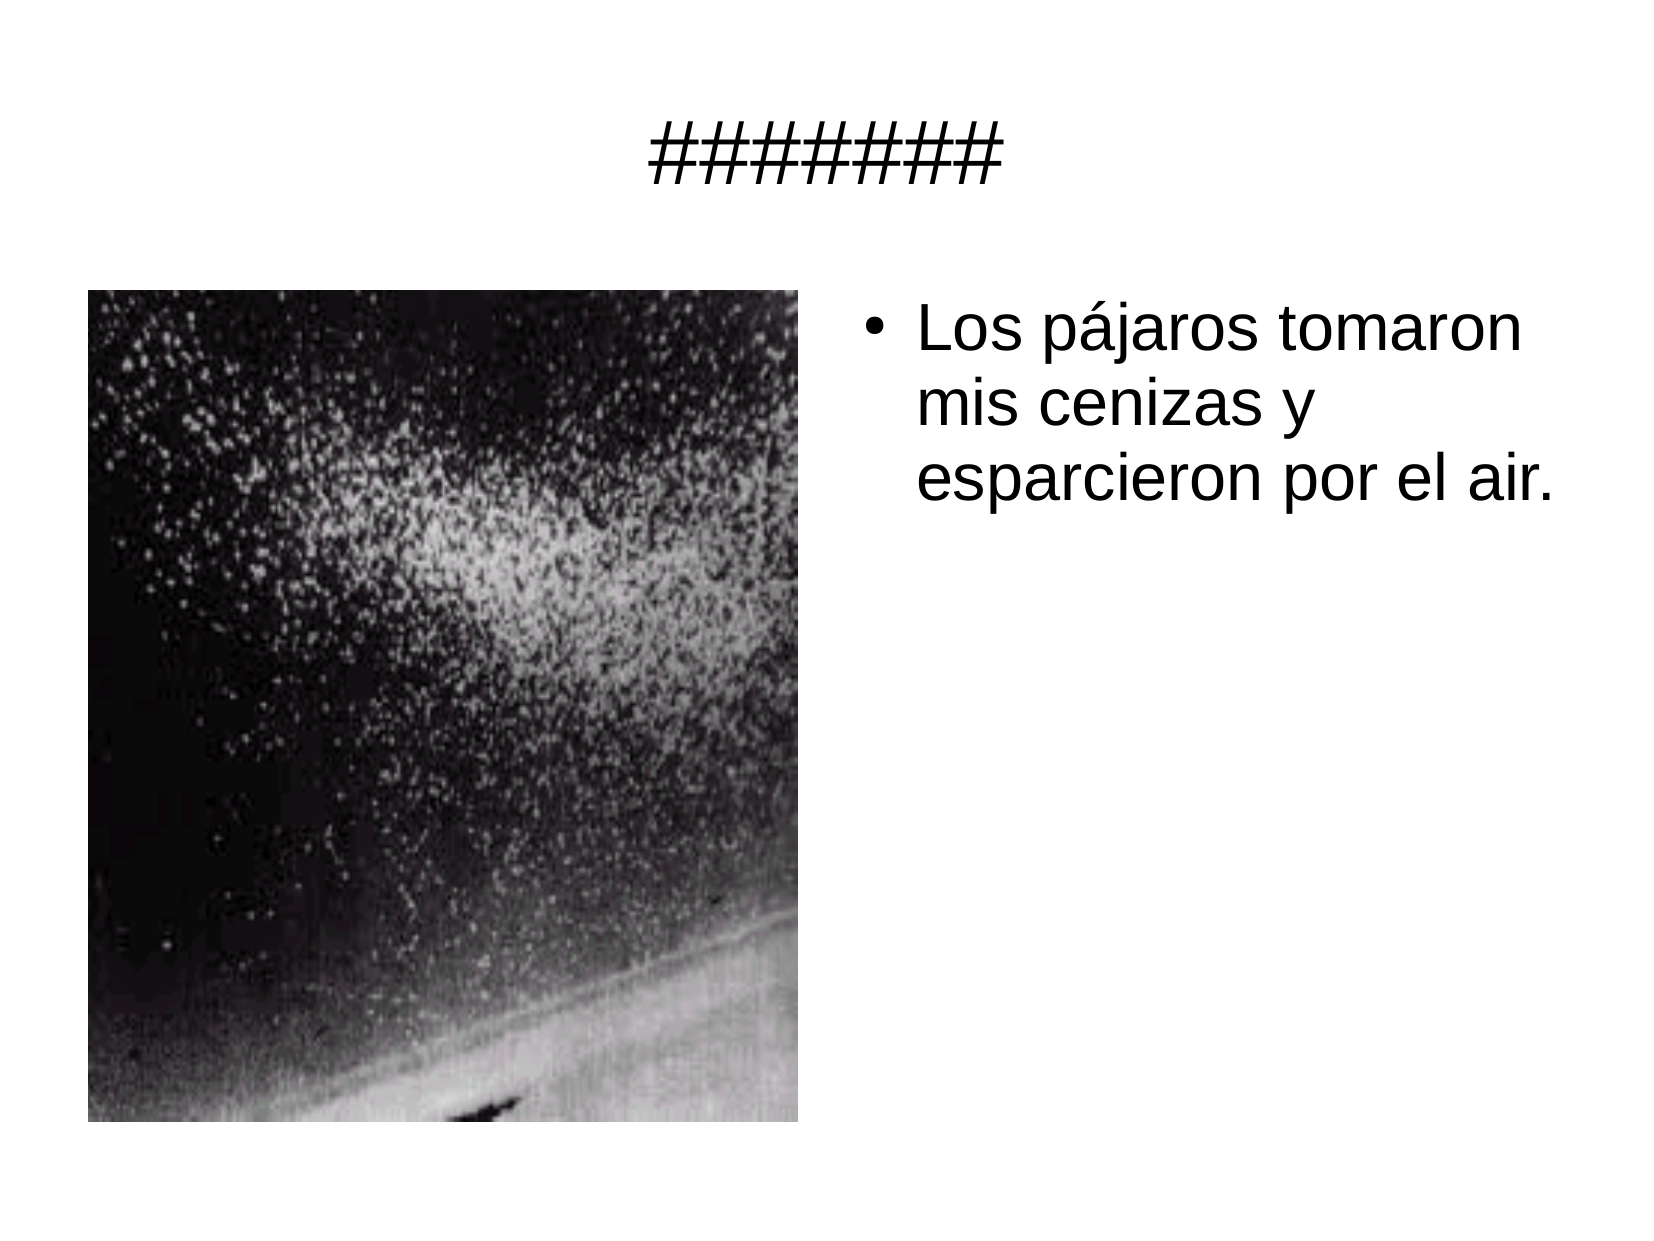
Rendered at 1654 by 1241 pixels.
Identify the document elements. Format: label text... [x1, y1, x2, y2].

picture [82, 290, 809, 1123]
list Los pájaros tomaron mis cenizas y esparcieron por el air. [845, 290, 1572, 1094]
title ####### [82, 56, 1571, 250]
